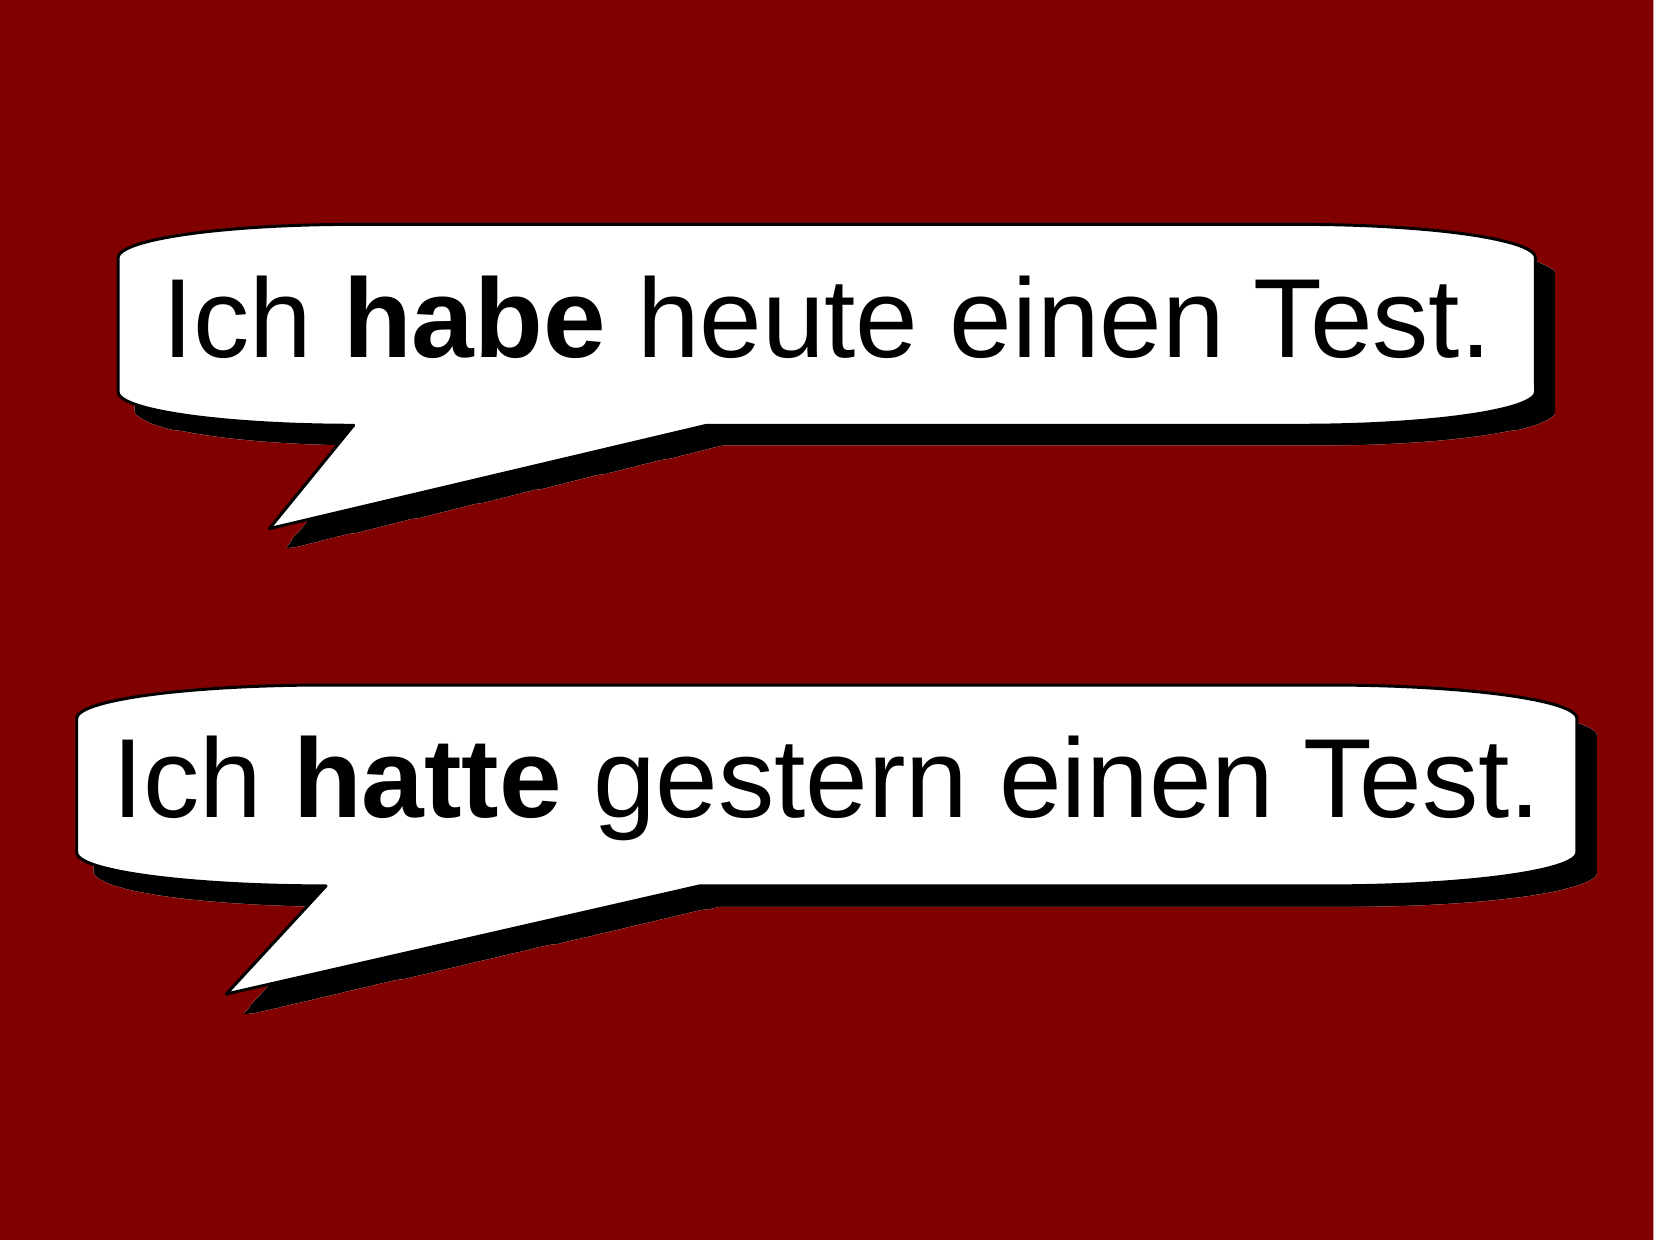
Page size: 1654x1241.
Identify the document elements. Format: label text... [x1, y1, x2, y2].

text_box [226, 886, 700, 995]
text_box Ich habe heute einen Test. [129, 248, 1524, 402]
text_box [118, 224, 1536, 529]
text_box [89, 685, 1565, 708]
text_box Ich hatte gestern einen Test. [79, 708, 1574, 886]
